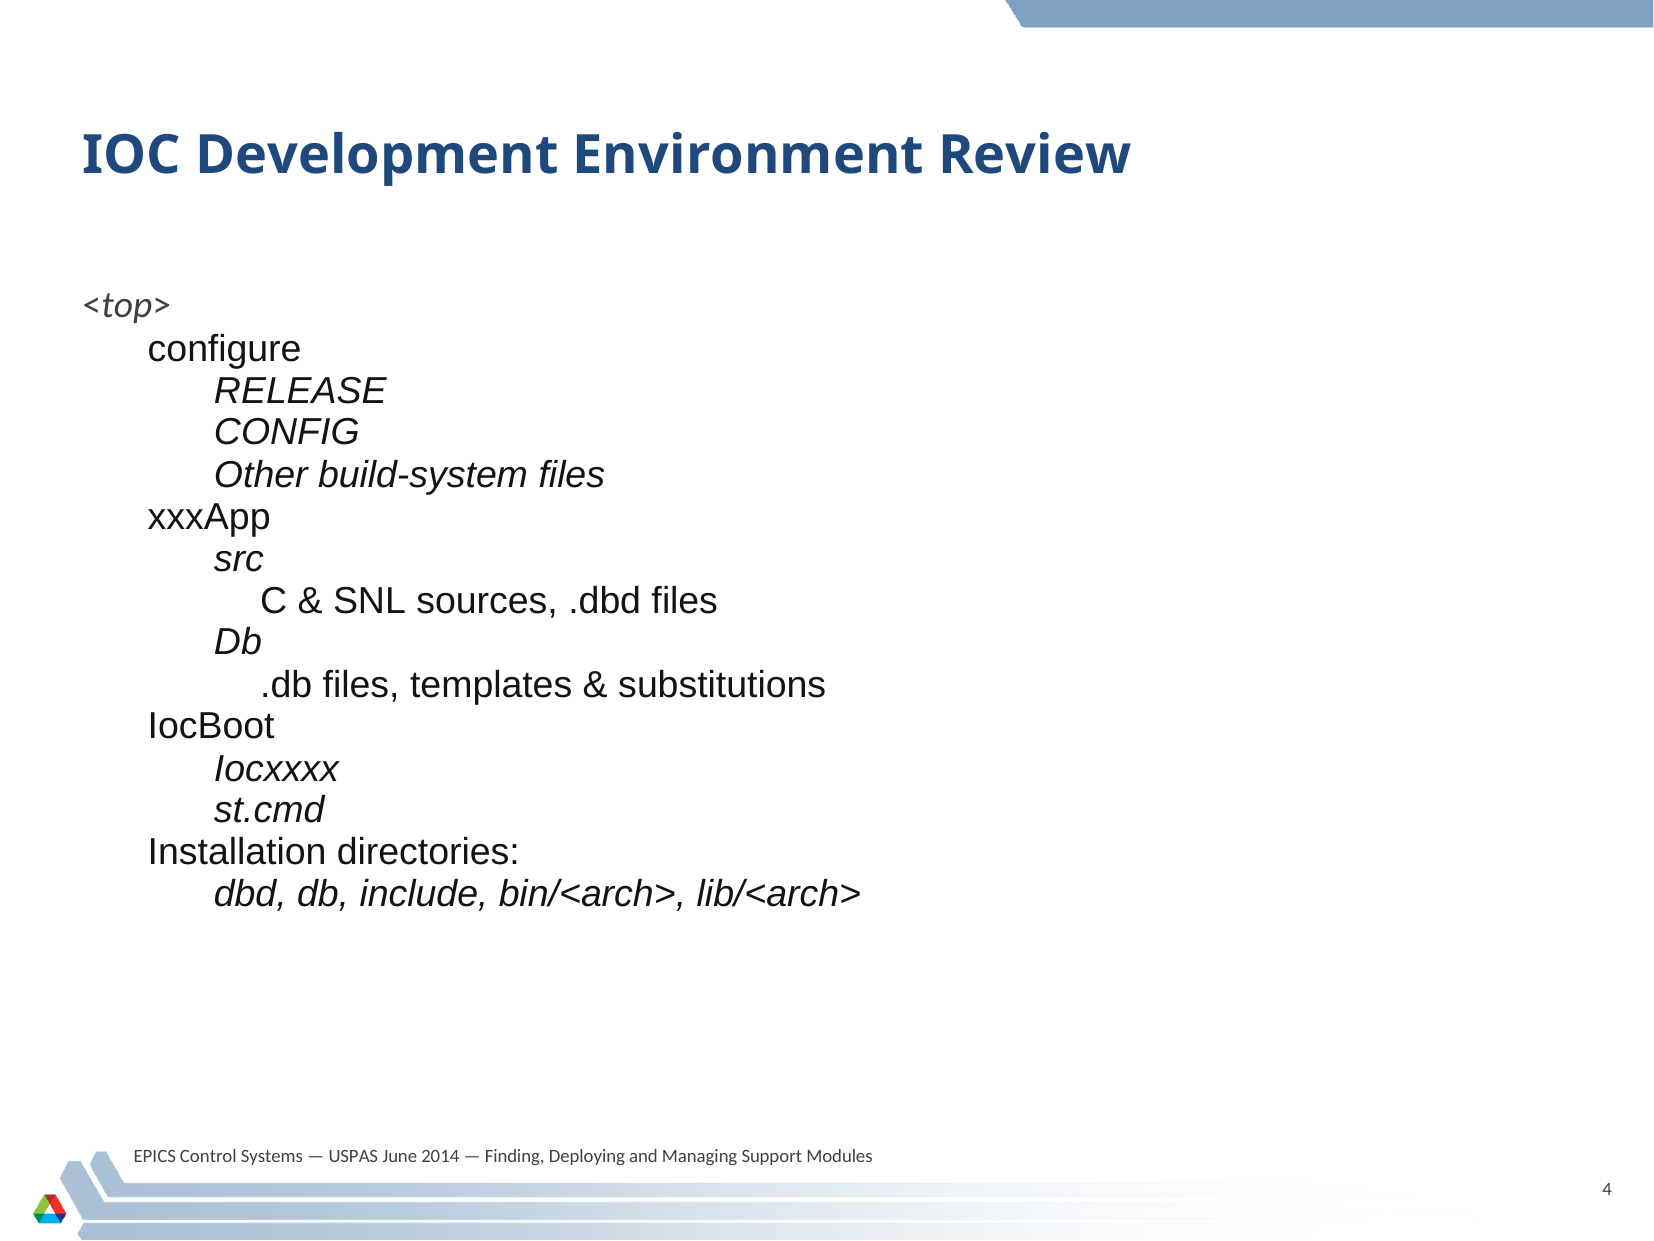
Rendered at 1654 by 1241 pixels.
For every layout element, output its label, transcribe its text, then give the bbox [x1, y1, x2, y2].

picture [0, 1143, 1654, 1240]
title IOC Development Environment Review [82, 49, 1571, 257]
picture [0, 0, 1654, 29]
list <top> configure RELEASE CONFIG Other build-system files xxxApp src C & SNL sources, .dbd files Db .db files, templates & substitutions IocBoot Iocxxxx st.cmd Installation directories: dbd, db, include, bin/<arch>, lib/<arch> [82, 289, 1571, 1108]
